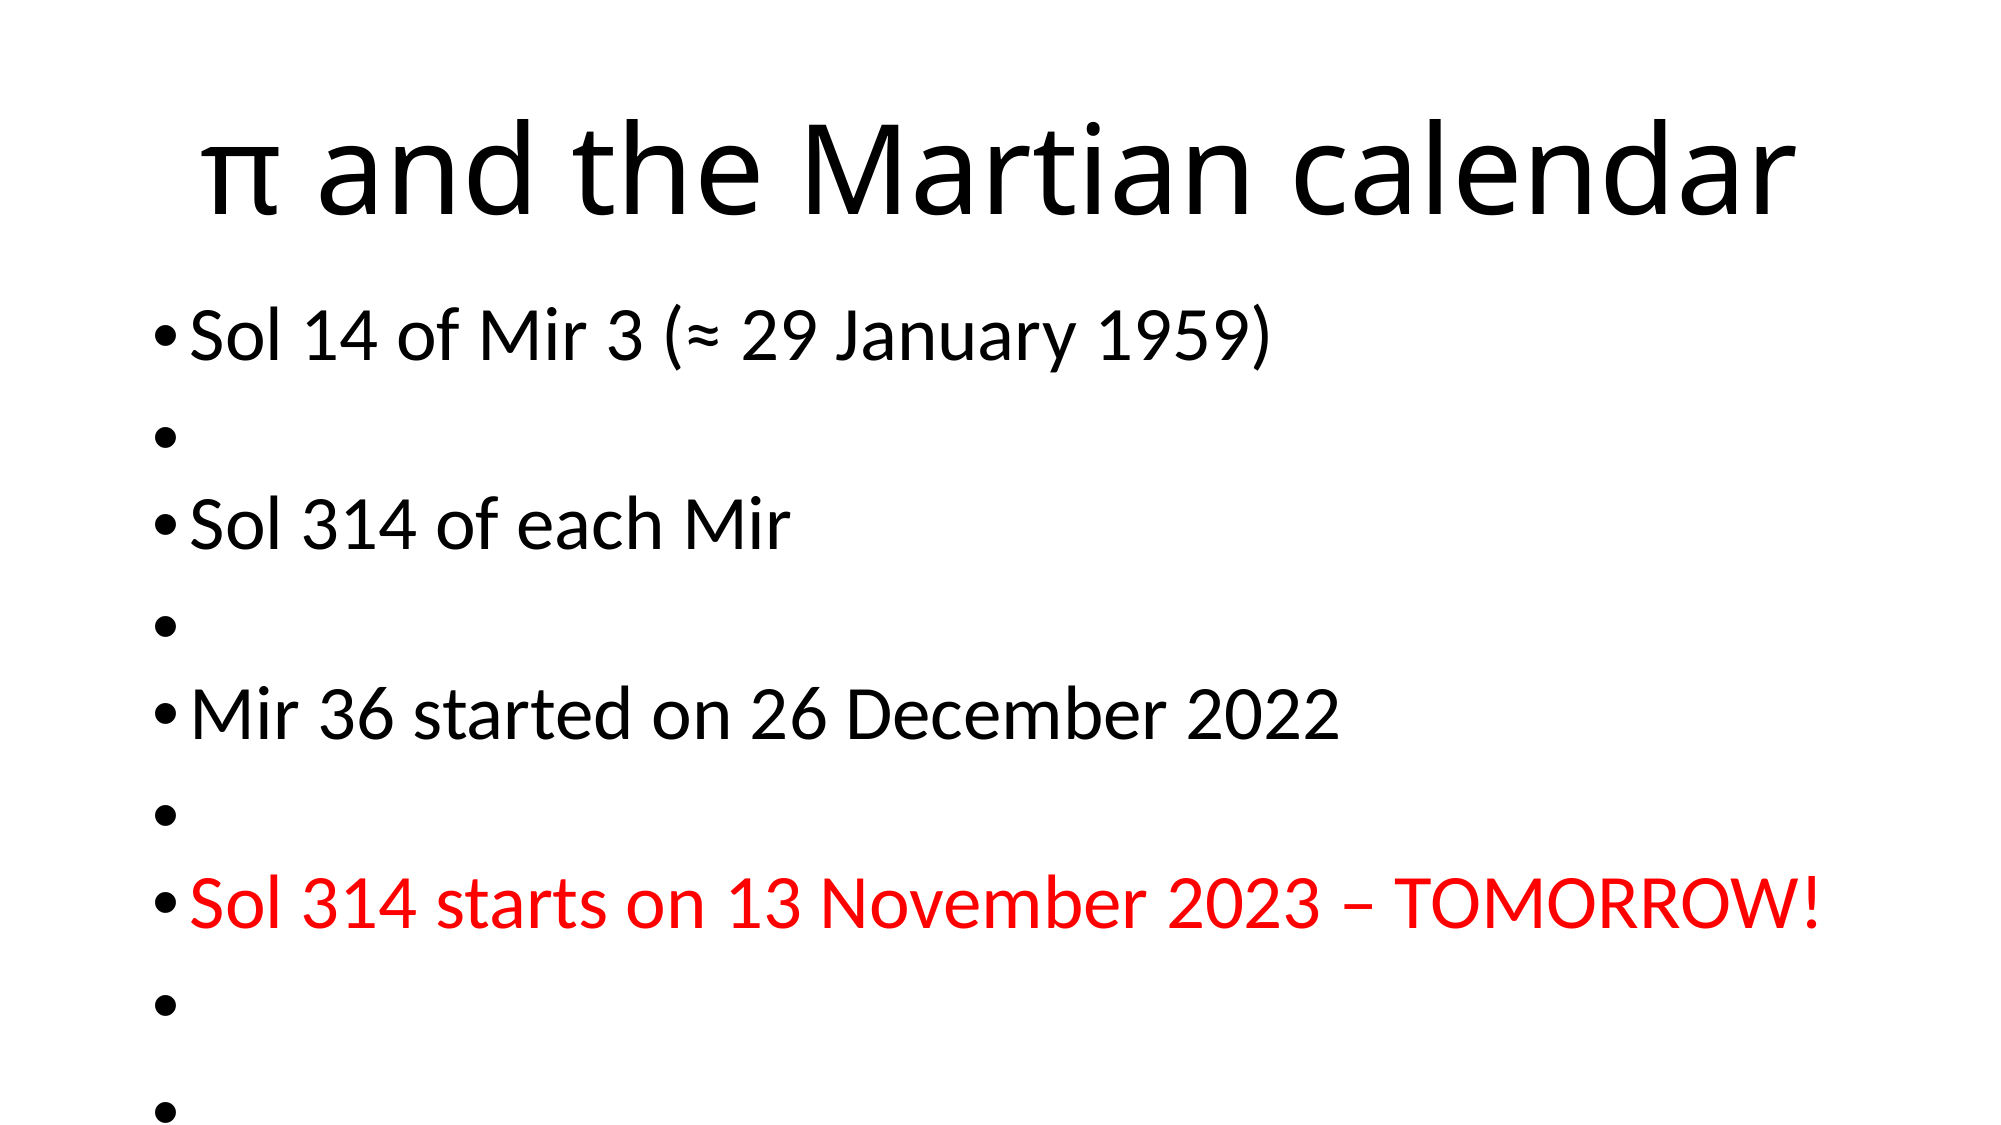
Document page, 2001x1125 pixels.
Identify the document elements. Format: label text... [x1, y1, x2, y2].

title π and the Martian calendar [137, 59, 1863, 278]
list Sol 14 of Mir 3 (≈ 29 January 1959) Sol 314 of each Mir Mir 36 started on 26 December 2022 Sol 314 starts on 13 November 2023 – TOMORROW! [137, 303, 1863, 1018]
